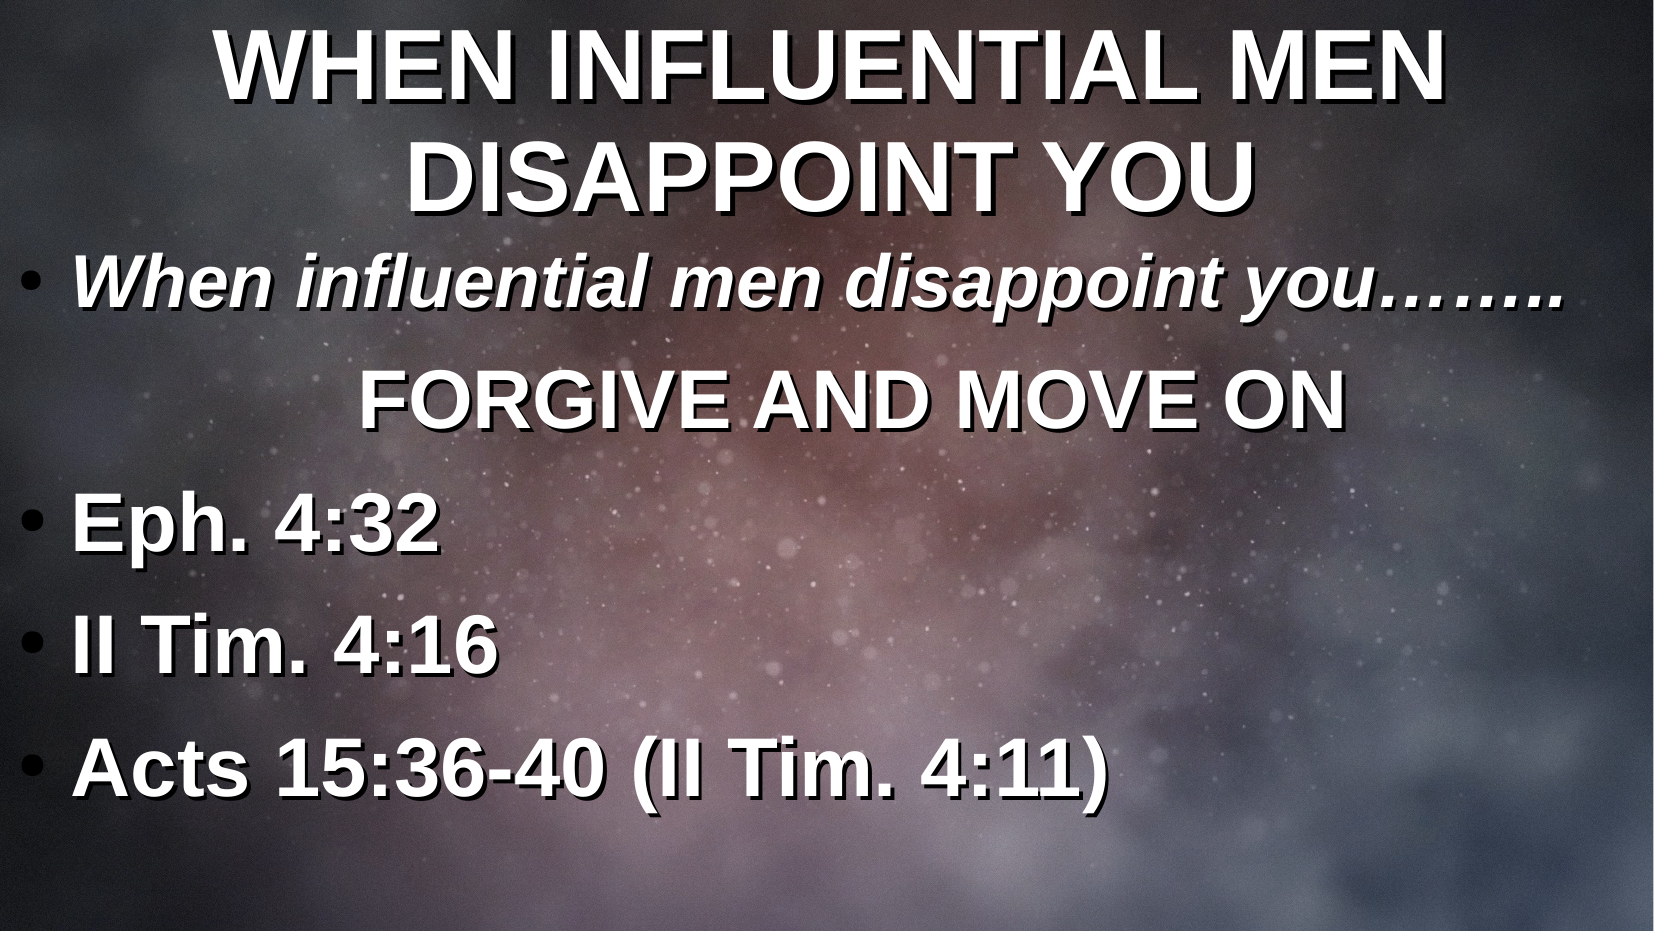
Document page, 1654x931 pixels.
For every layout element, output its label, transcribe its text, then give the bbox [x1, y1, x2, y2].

picture [0, 0, 1654, 931]
title WHEN INFLUENTIAL MEN DISAPPOINT YOU [28, 9, 1634, 234]
list When influential men disappoint you…….. FORGIVE AND MOVE ON Eph. 4:32 II Tim. 4:16 Acts 15:36-40 (II Tim. 4:11) [0, 240, 1636, 929]
